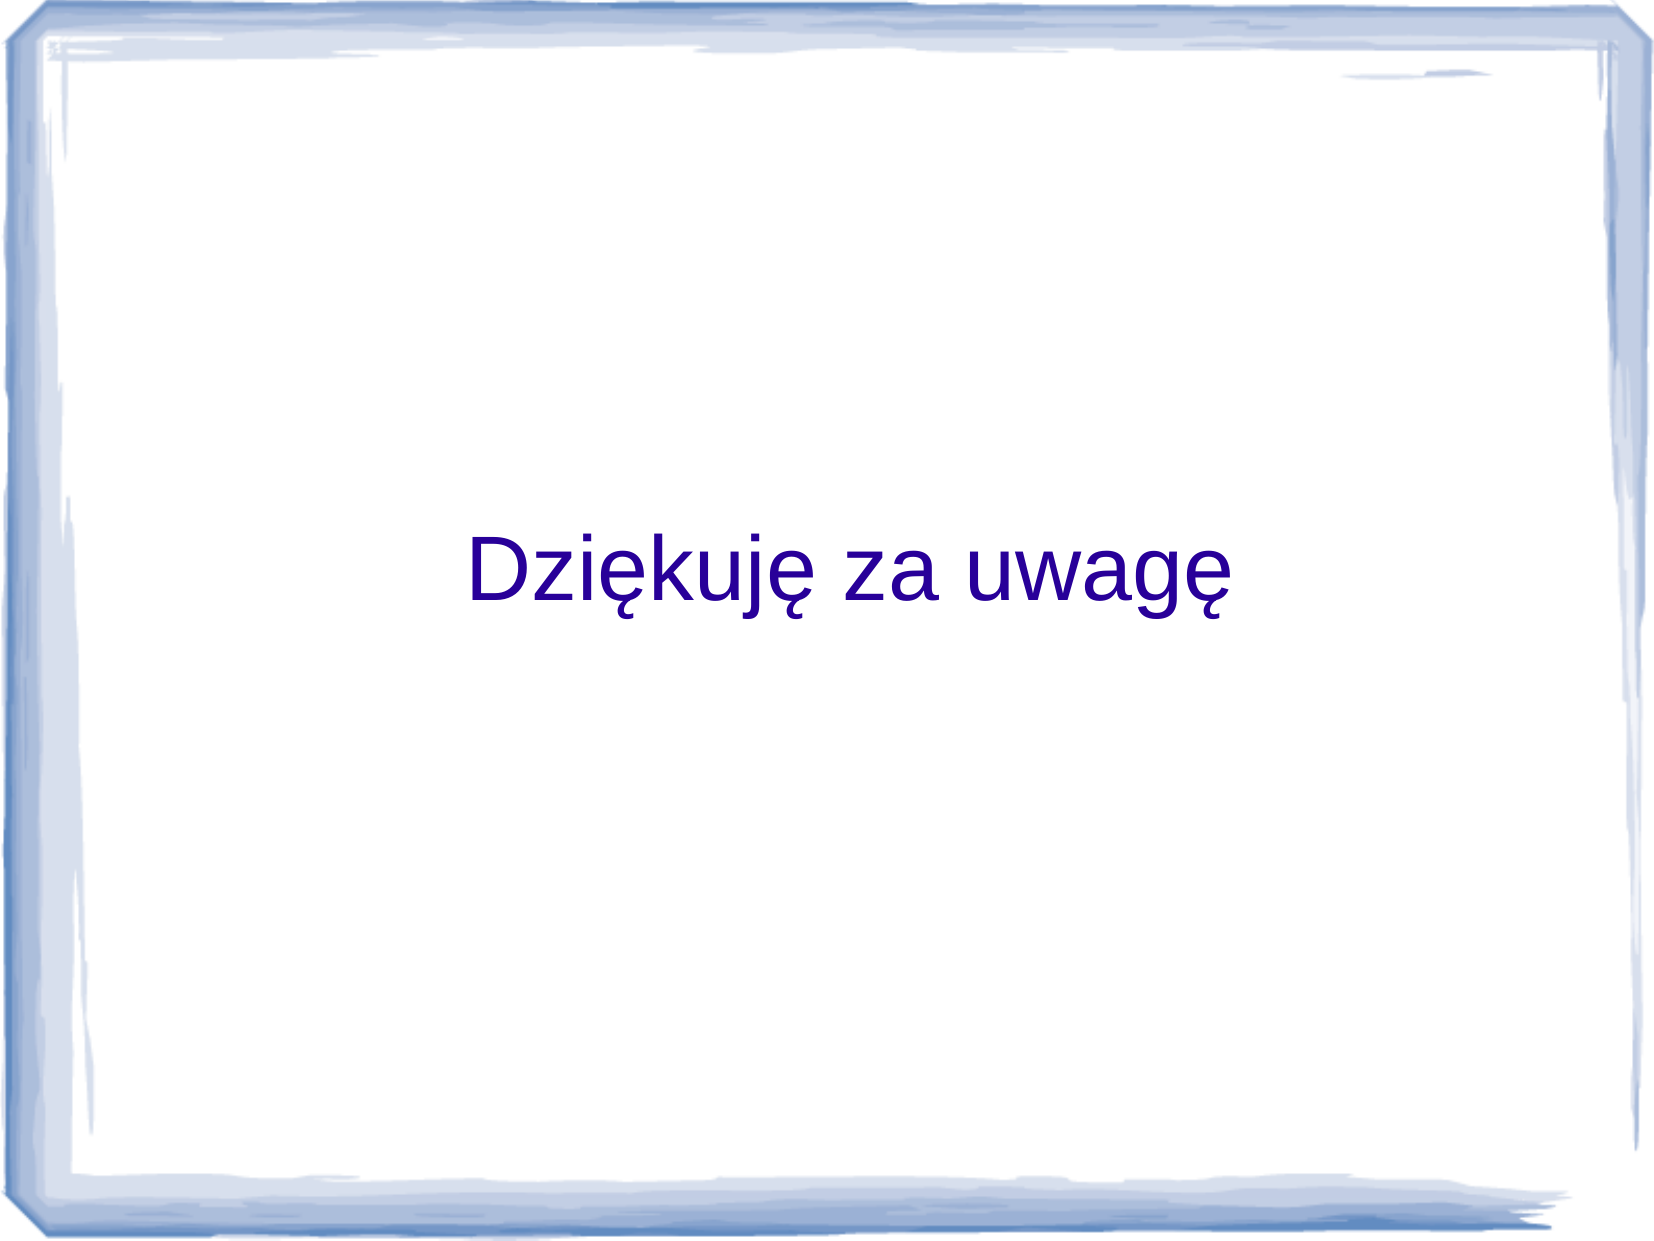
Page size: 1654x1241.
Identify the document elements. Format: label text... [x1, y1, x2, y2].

title Dziękuję za uwagę [106, 460, 1595, 668]
